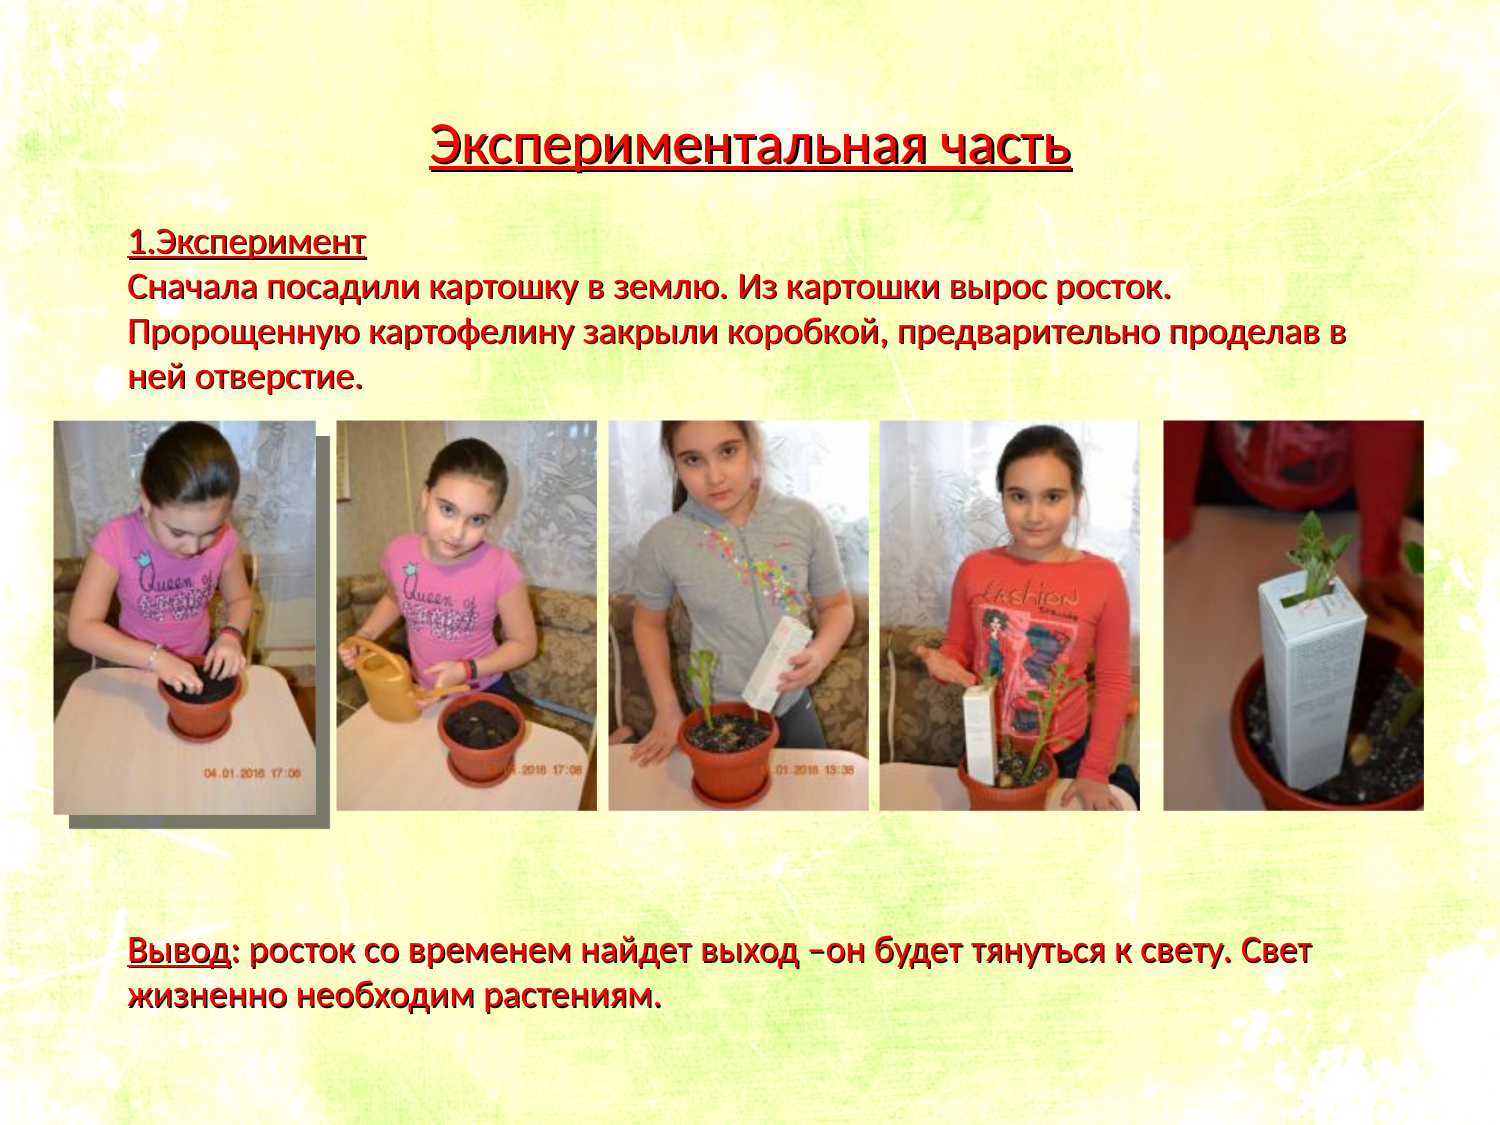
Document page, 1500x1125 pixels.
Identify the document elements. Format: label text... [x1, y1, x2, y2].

text_box 1.Эксперимент Сначала посадили картошку в землю. Из картошки вырос росток. Пророщенную картофелину закрыли коробкой, предварительно проделав в ней отверстие. [112, 233, 1424, 405]
title Экспериментальная часть [75, 45, 1426, 233]
text_box Вывод: росток со временем найдет выход –он будет тянуться к свету. Свет жизненно необходим растениям. [112, 916, 1471, 1023]
picture [0, 0, 1500, 1125]
